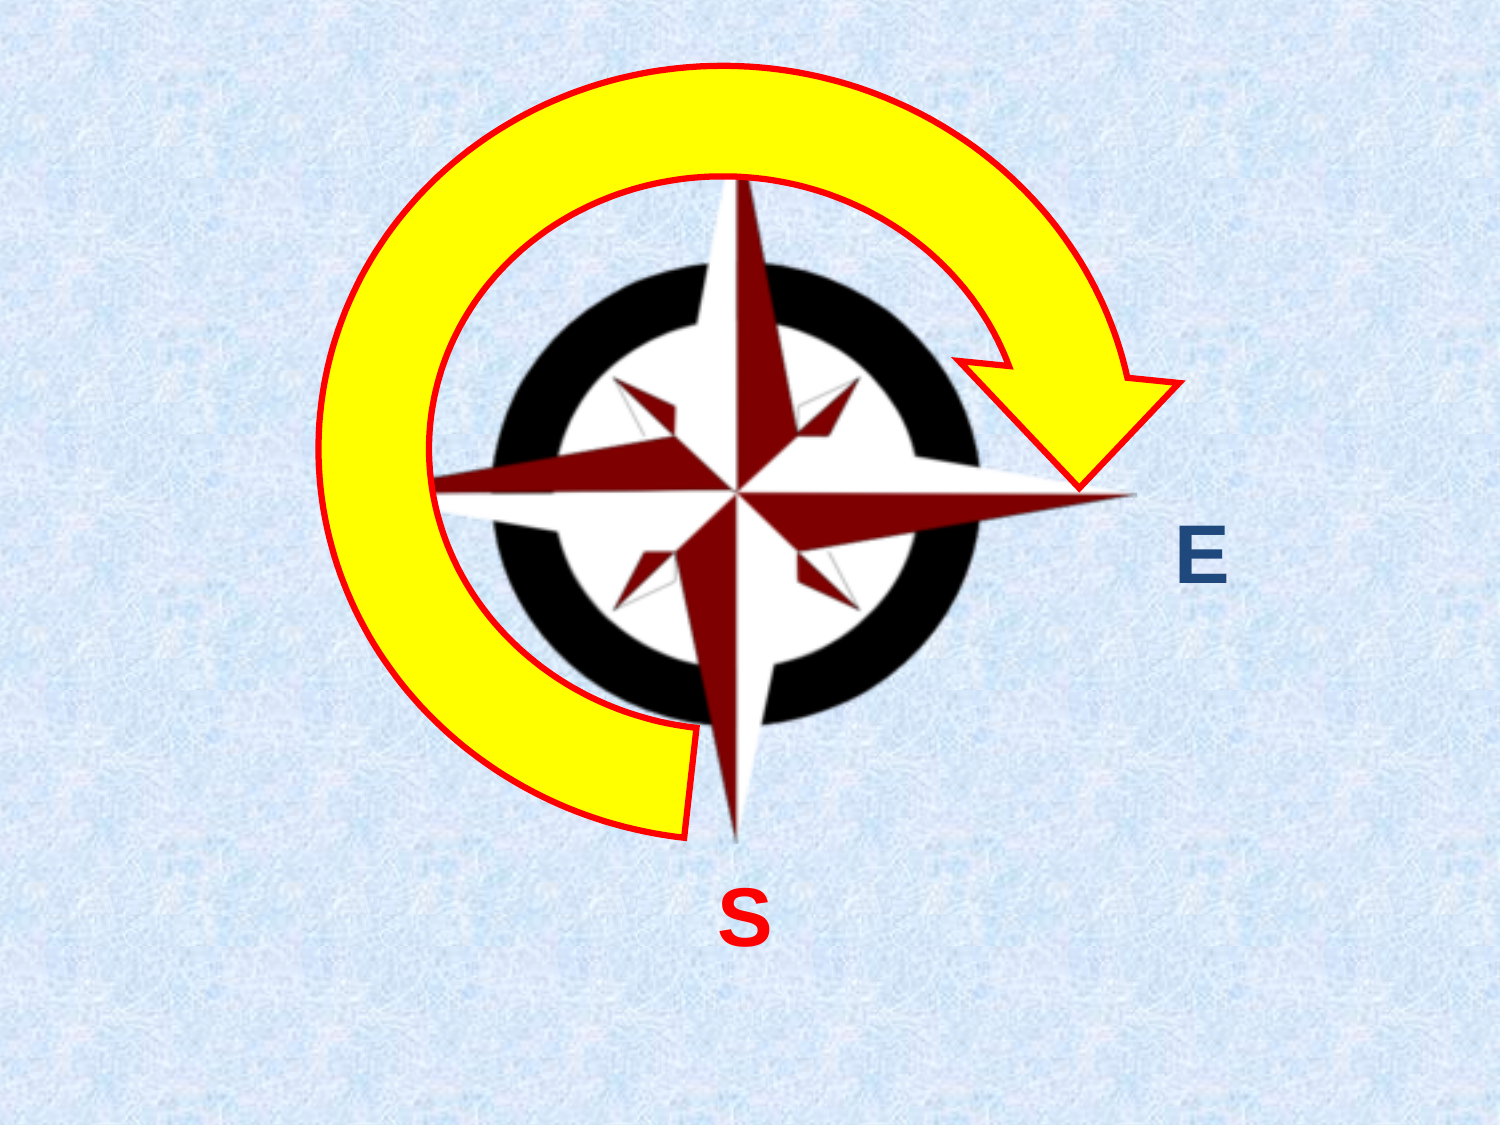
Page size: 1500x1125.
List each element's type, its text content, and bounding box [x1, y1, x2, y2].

text_box [318, 65, 1180, 838]
text_box S [703, 855, 821, 971]
text_box E [1160, 492, 1278, 608]
picture [0, 0, 1500, 1125]
